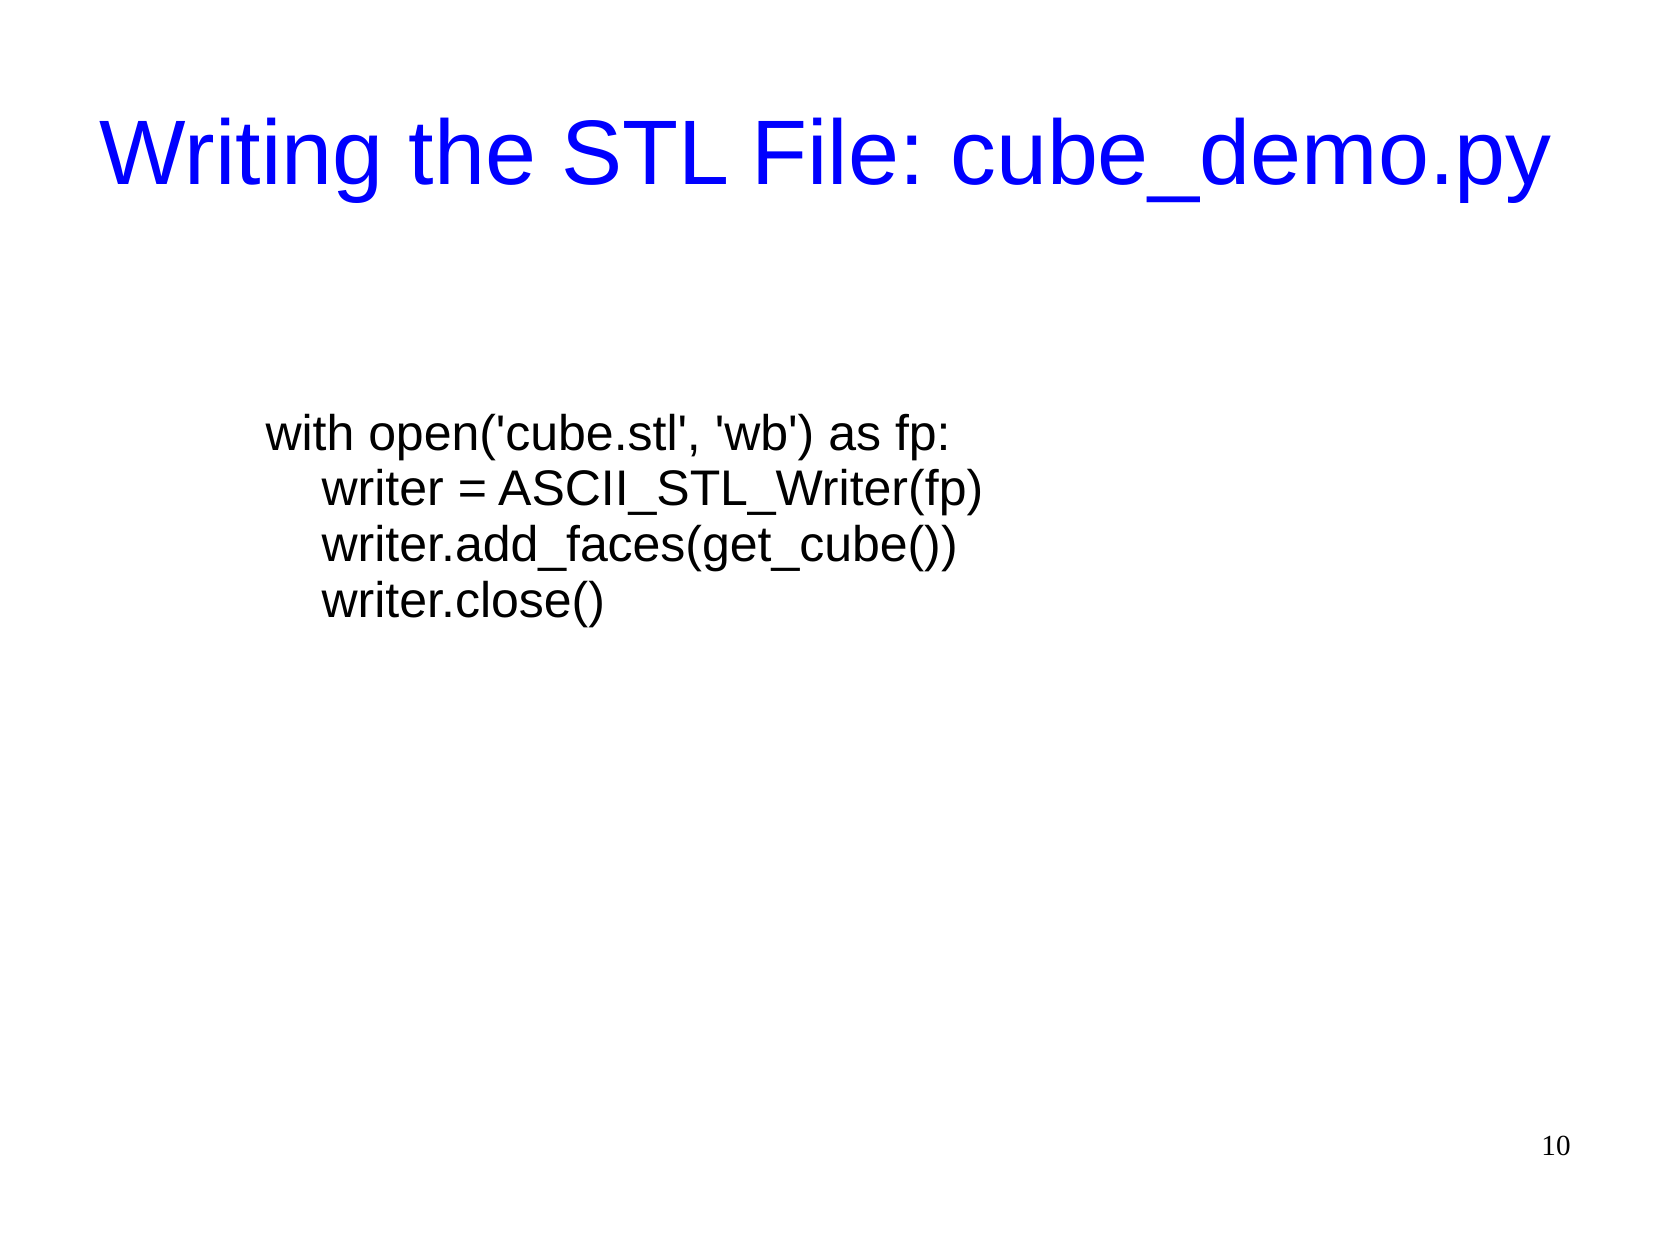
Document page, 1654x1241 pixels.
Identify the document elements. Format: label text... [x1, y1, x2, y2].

title Writing the STL File: cube_demo.py [82, 49, 1571, 257]
text_box with open('cube.stl', 'wb') as fp: writer = ASCII_STL_Writer(fp) writer.add_faces(get_cube()) writer.close() [194, 397, 1360, 1067]
